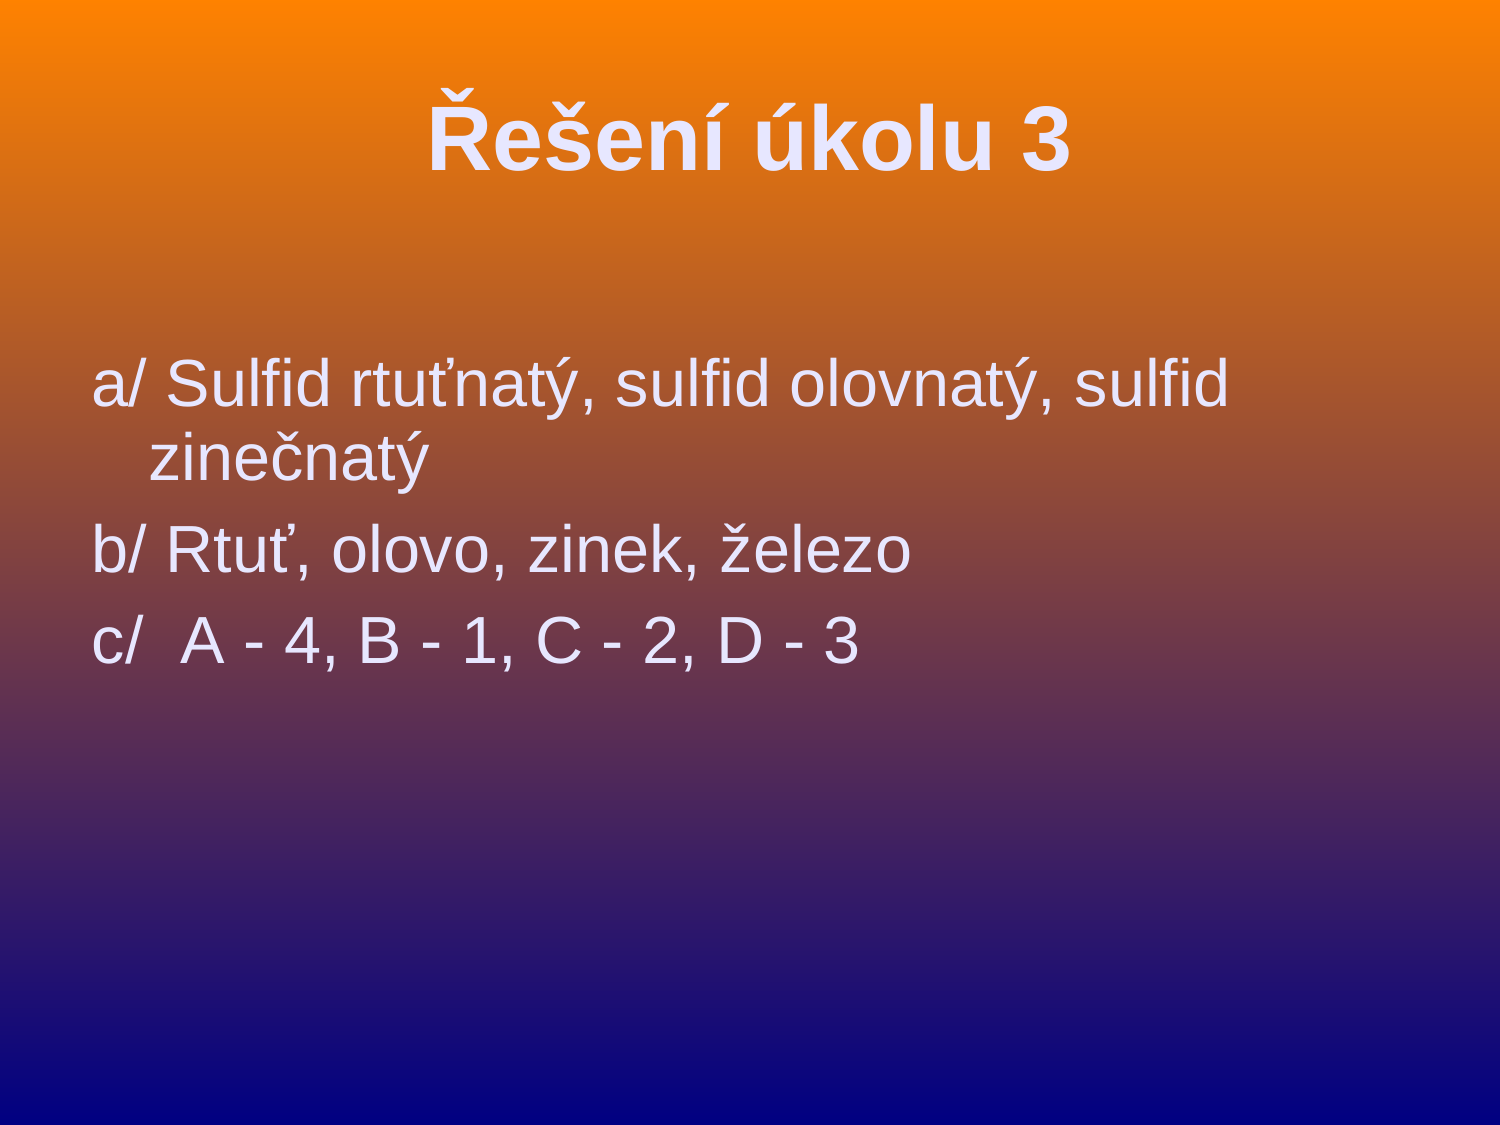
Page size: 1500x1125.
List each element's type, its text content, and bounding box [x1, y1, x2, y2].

list a/ Sulfid rtuťnatý, sulfid olovnatý, sulfid zinečnatý b/ Rtuť, olovo, zinek, železo c/ A - 4, B - 1, C - 2, D - 3 [76, 337, 1427, 777]
title Řešení úkolu 3 [75, 45, 1426, 233]
